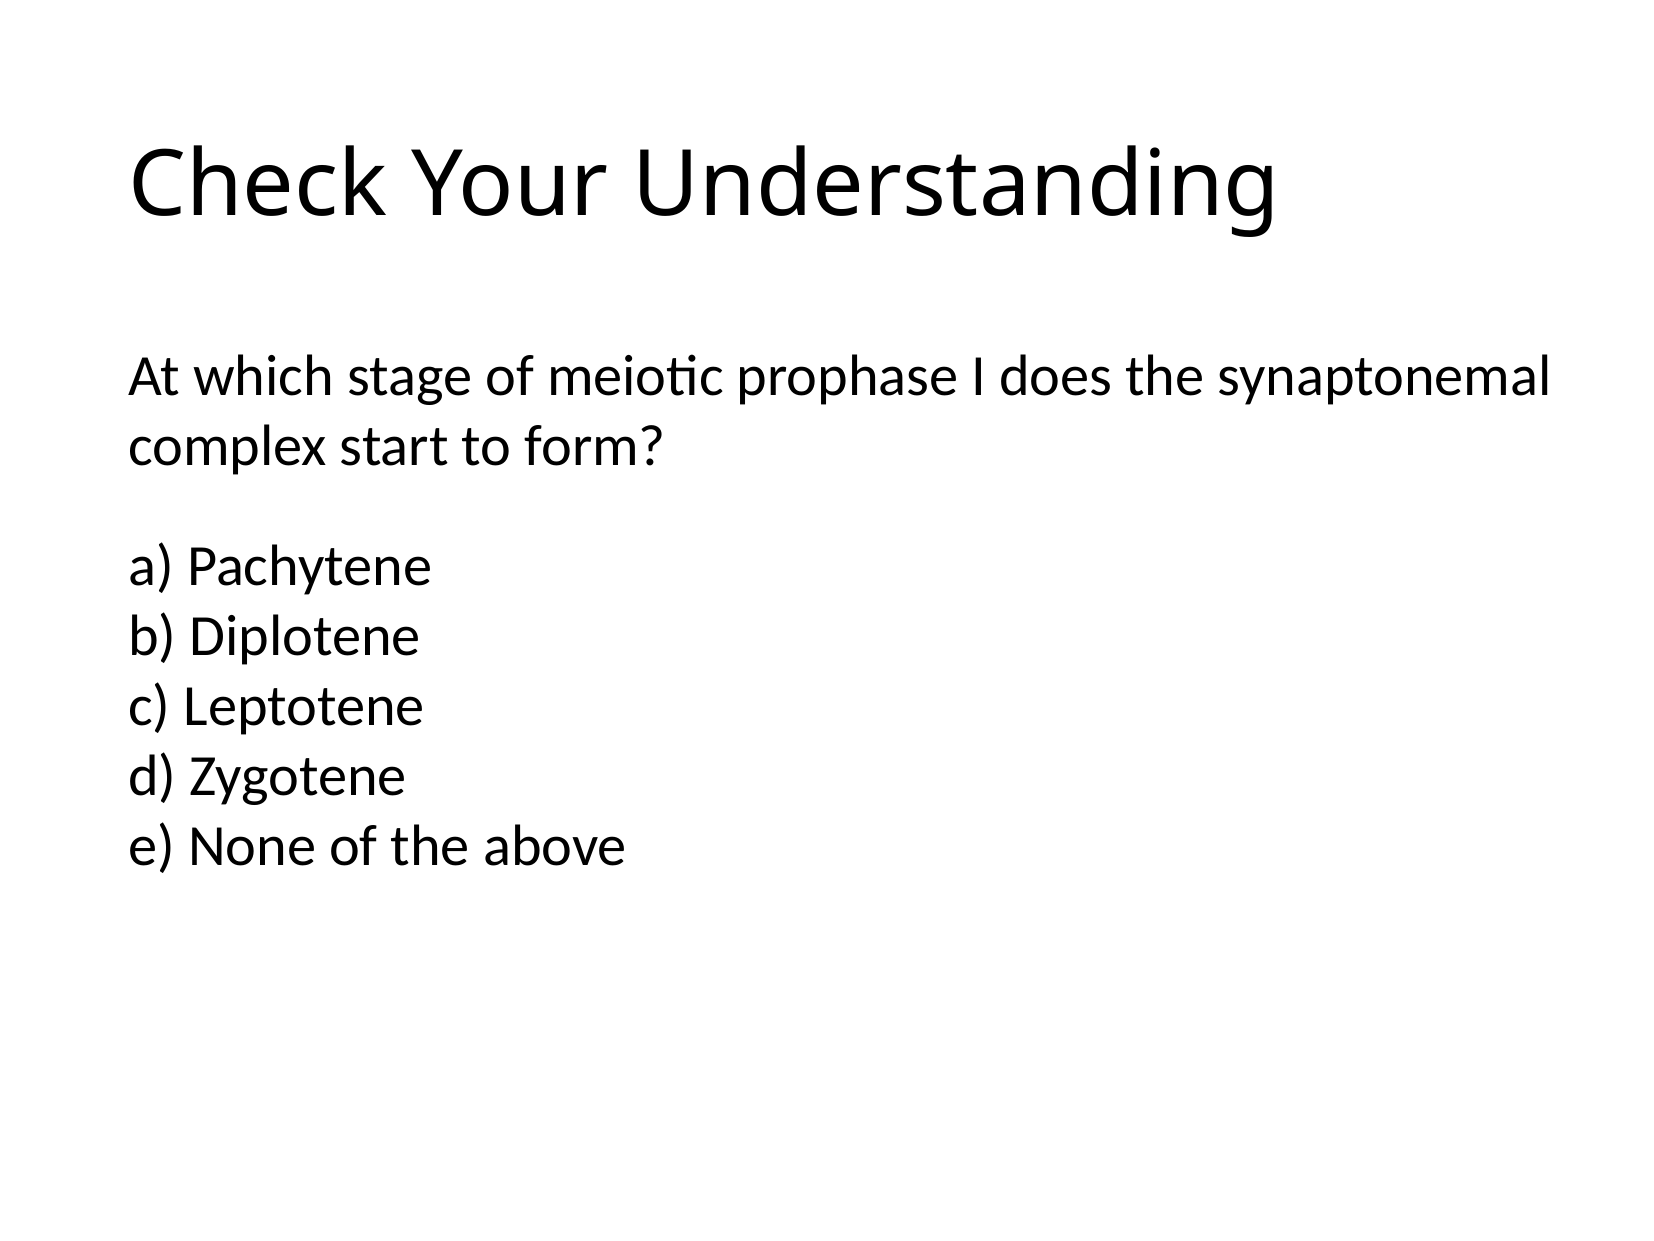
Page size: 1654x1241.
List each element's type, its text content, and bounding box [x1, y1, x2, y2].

text_box At which stage of meiotic prophase I does the synaptonemal complex start to form? a) Pachytene b) Diplotene c) Leptotene d) Zygotene e) None of the above [113, 330, 1572, 1117]
text_box Check Your Understanding [113, 65, 1540, 305]
